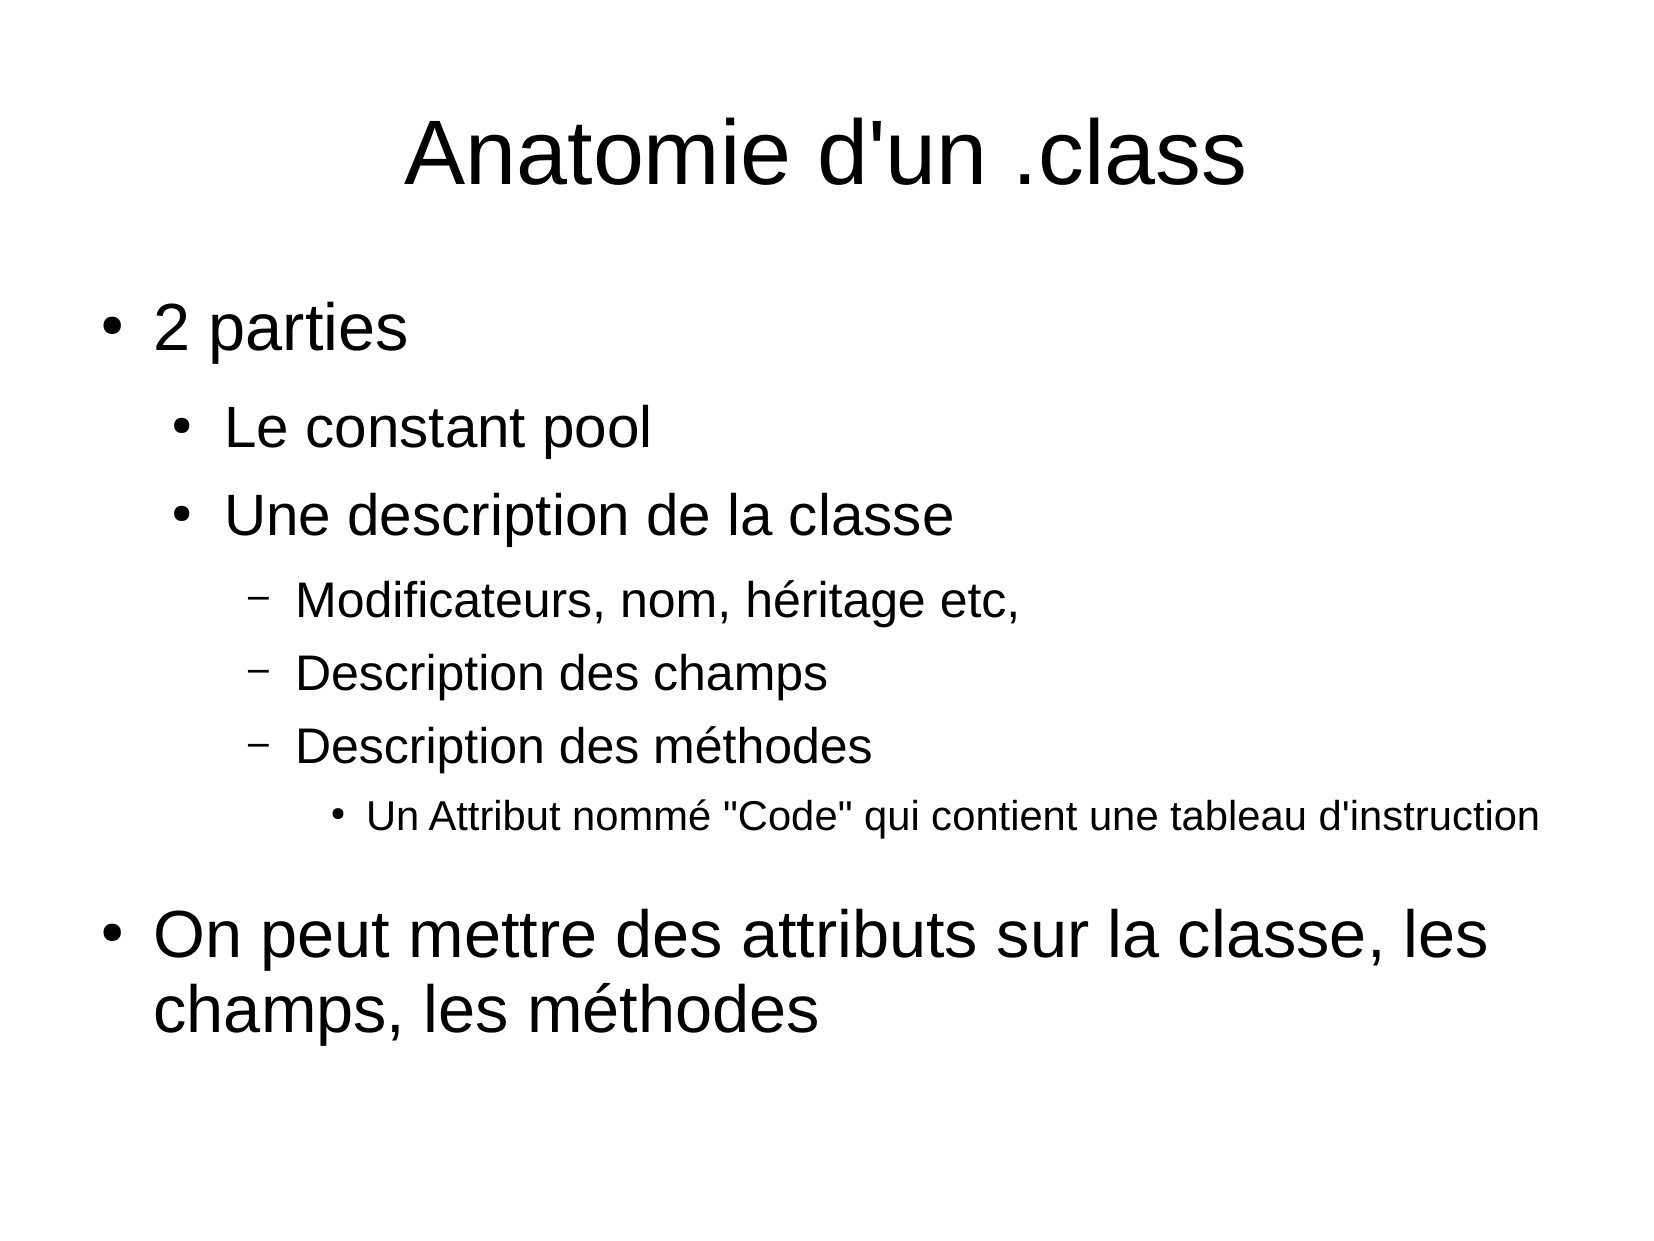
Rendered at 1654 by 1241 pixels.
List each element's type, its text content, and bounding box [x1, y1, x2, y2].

list 2 parties Le constant pool Une description de la classe Modificateurs, nom, héritage etc, Description des champs Description des méthodes Un Attribut nommé "Code" qui contient une tableau d'instruction On peut mettre des attributs sur la classe, les champs, les méthodes [82, 290, 1571, 1094]
title Anatomie d'un .class [82, 56, 1571, 250]
